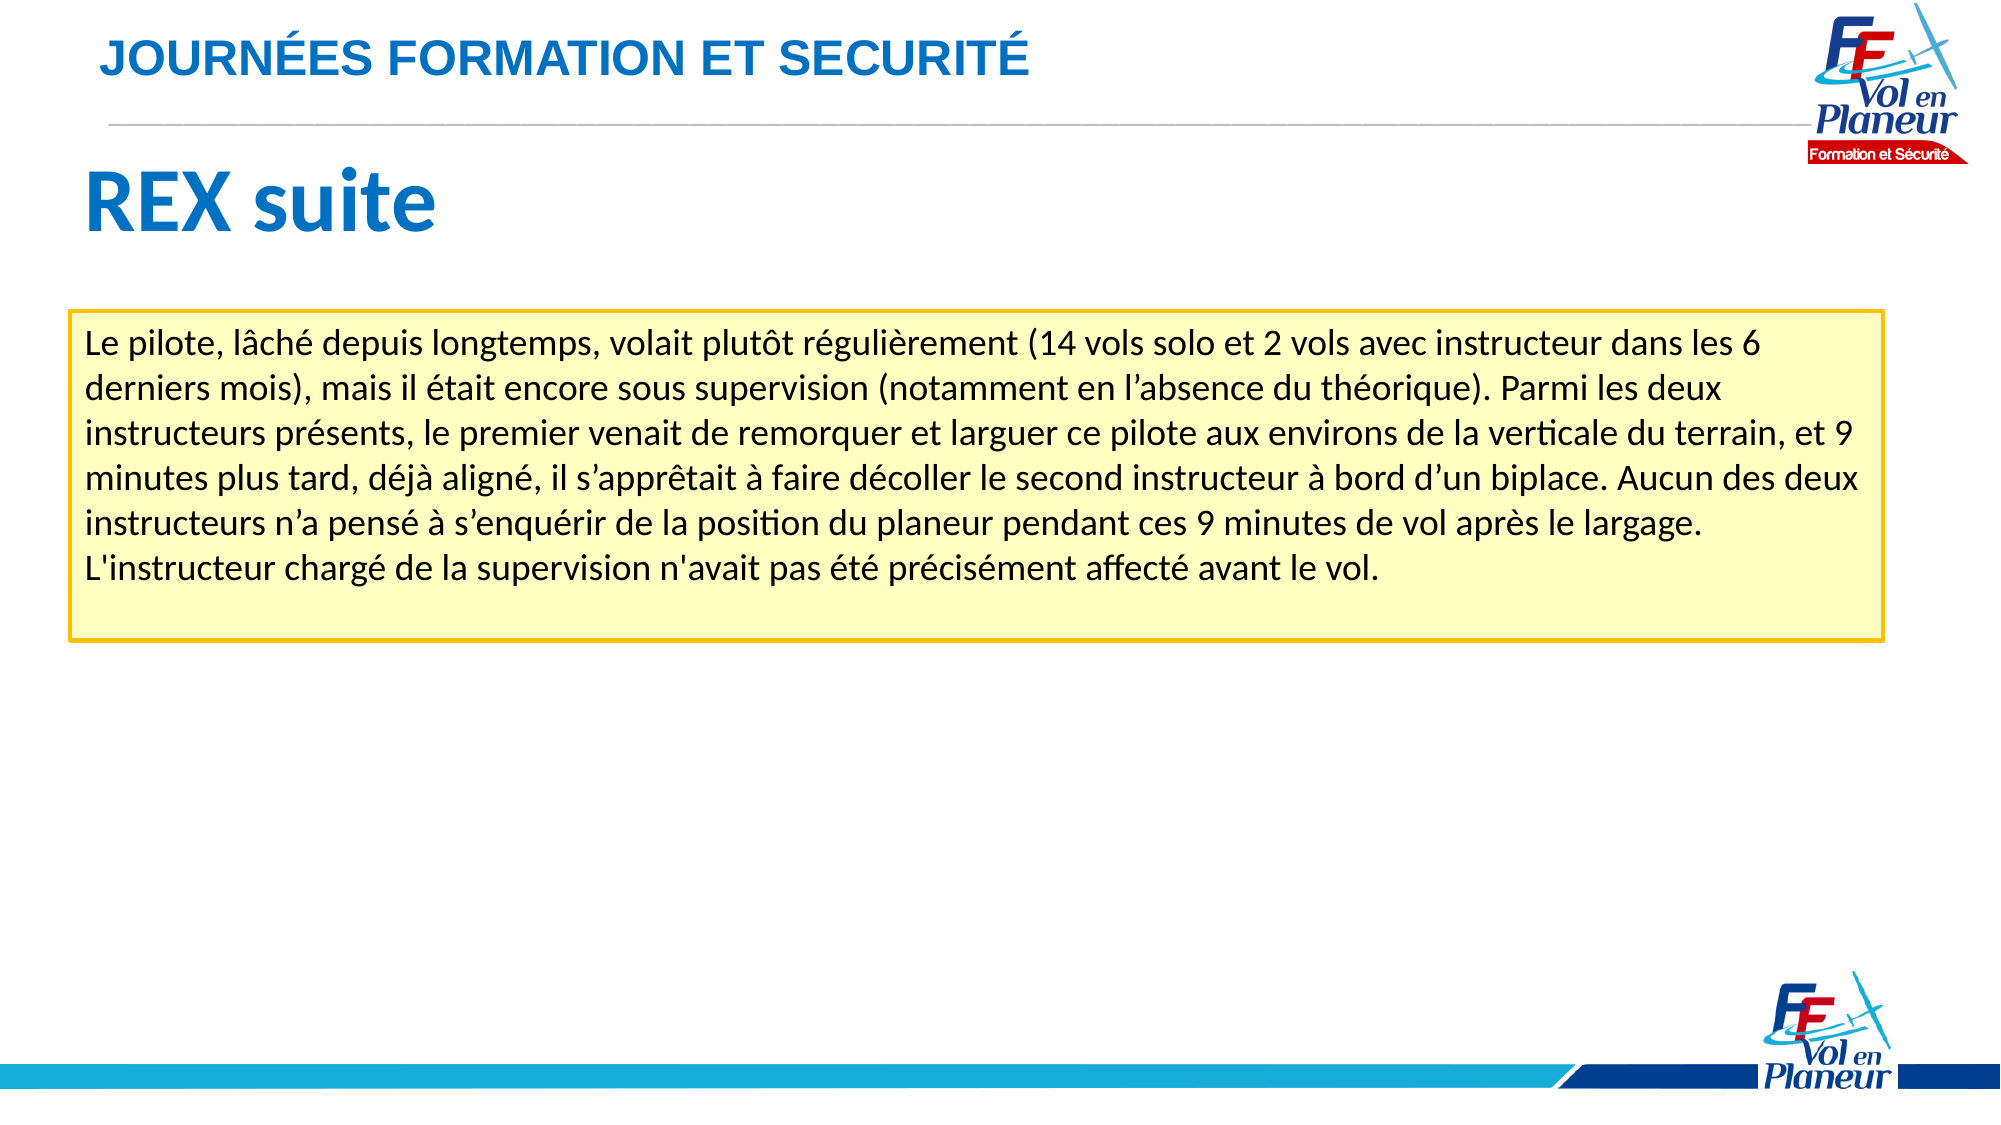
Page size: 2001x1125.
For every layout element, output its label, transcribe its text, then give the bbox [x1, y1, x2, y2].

text_box Le pilote, lâché depuis longtemps, volait plutôt régulièrement (14 vols solo et 2 vols avec instructeur dans les 6 derniers mois), mais il était encore sous supervision (notamment en l’absence du théorique). Parmi les deux instructeurs présents, le premier venait de remorquer et larguer ce pilote aux environs de la verticale du terrain, et 9 minutes plus tard, déjà aligné, il s’apprêtait à faire décoller le second instructeur à bord d’un biplace. Aucun des deux instructeurs n’a pensé à s’enquérir de la position du planeur pendant ces 9 minutes de vol après le largage. L'instructeur chargé de la supervision n'avait pas été précisément affecté avant le vol. [70, 310, 1884, 641]
picture [0, 959, 2000, 1125]
text_box REX suite [70, 132, 1275, 258]
list JOURNÉES FORMATION ET SECURITÉ [70, 24, 1547, 93]
picture [1759, 2, 2000, 165]
